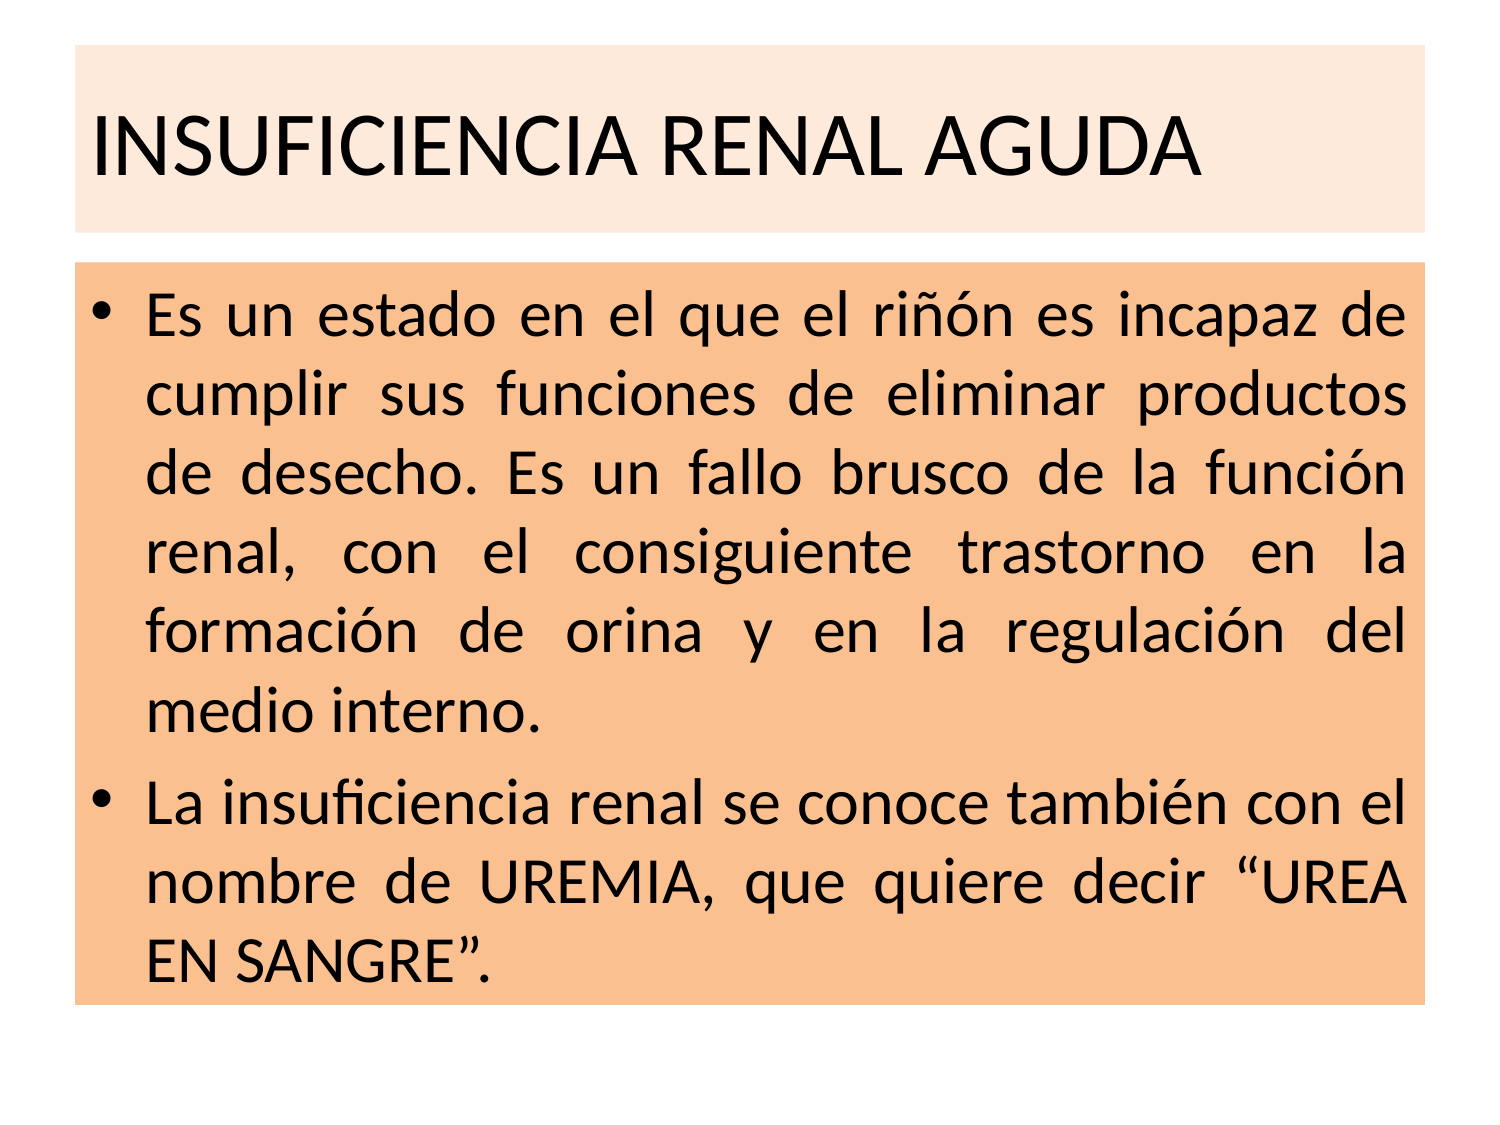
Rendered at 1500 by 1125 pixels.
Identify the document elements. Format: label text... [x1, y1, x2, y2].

title INSUFICIENCIA RENAL AGUDA [75, 45, 1425, 233]
list Es un estado en el que el riñón es incapaz de cumplir sus funciones de eliminar productos de desecho. Es un fallo brusco de la función renal, con el consiguiente trastorno en la formación de orina y en la regulación del medio interno. La insuficiencia renal se conoce también con el nombre de UREMIA, que quiere decir “UREA EN SANGRE”. [75, 262, 1425, 1005]
